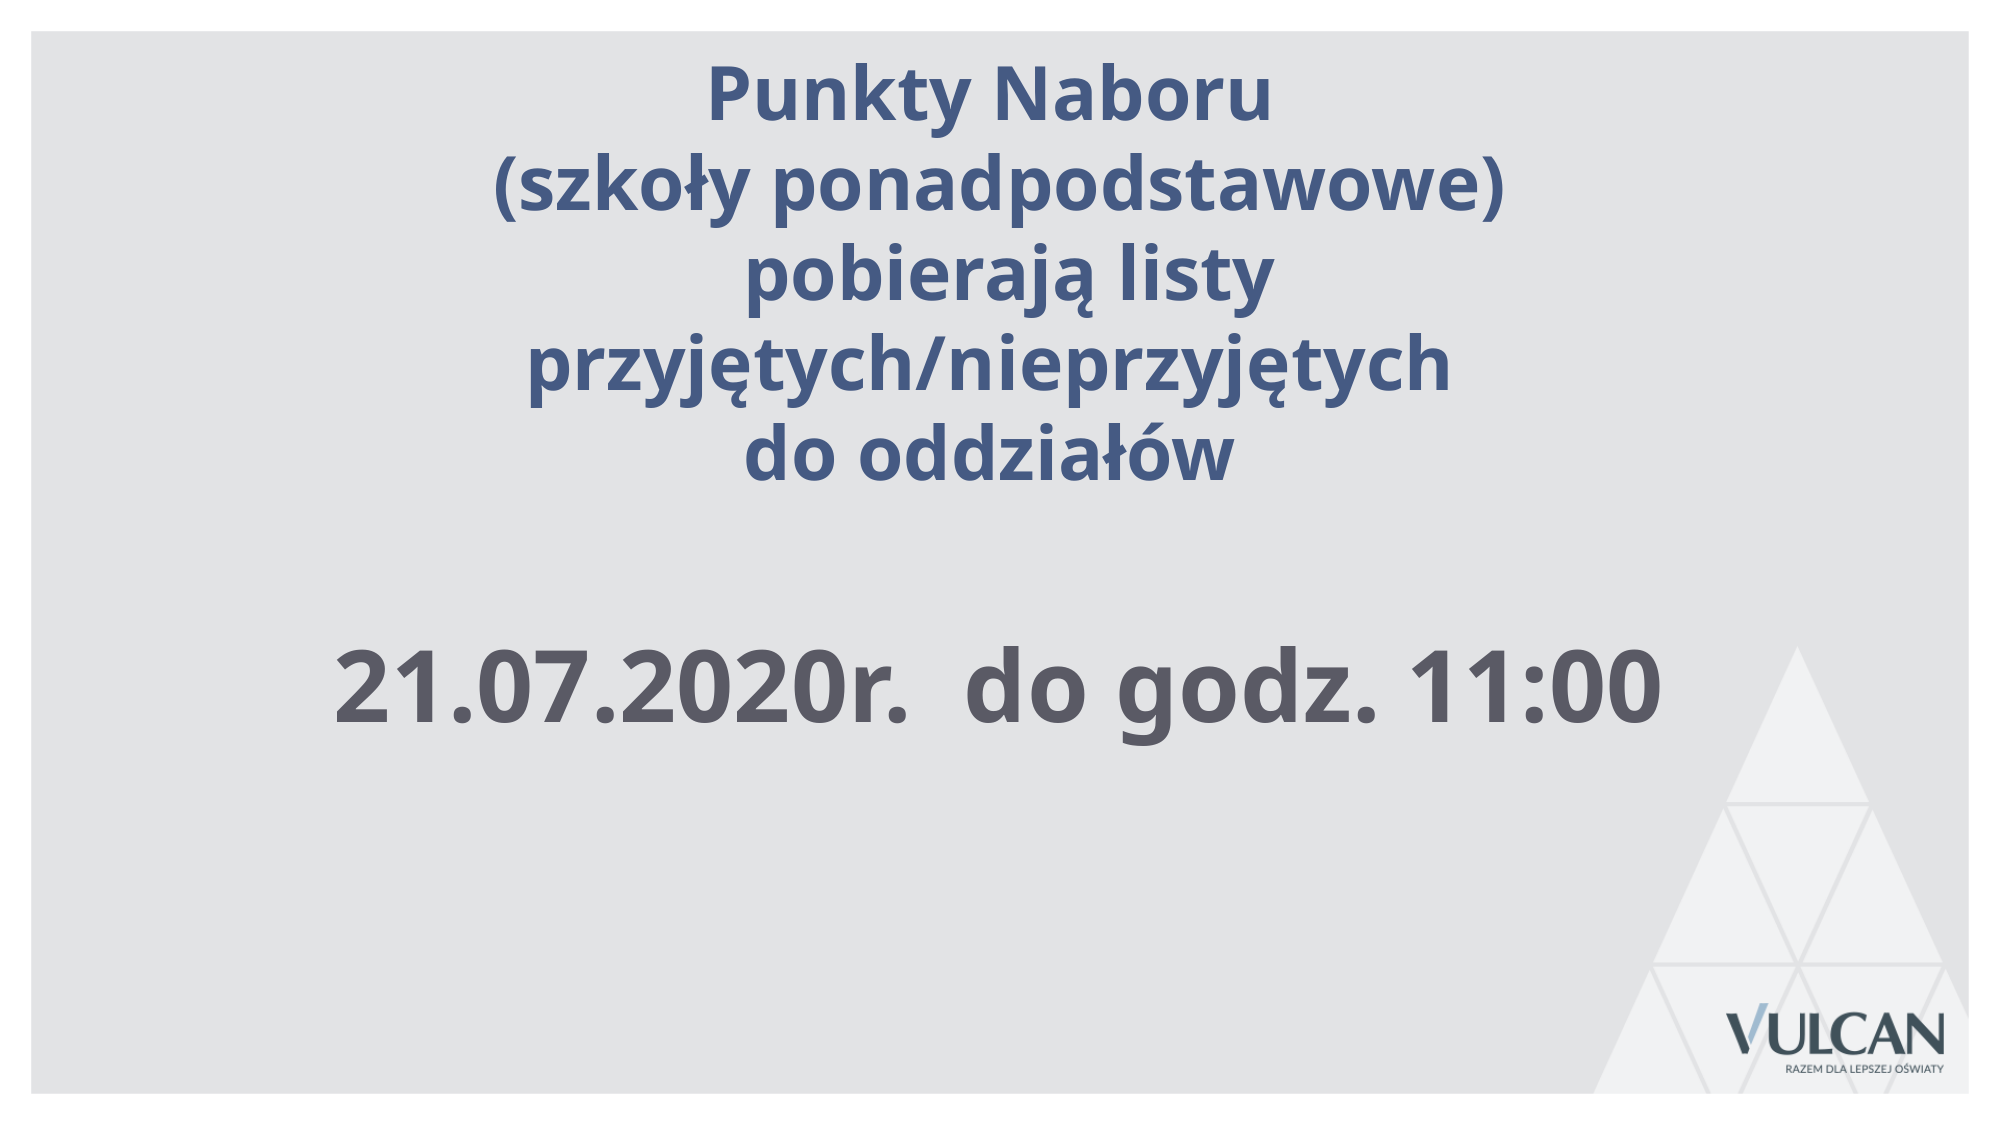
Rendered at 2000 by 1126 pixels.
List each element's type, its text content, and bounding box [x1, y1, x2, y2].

picture [0, 0, 2000, 1125]
text_box Punkty Naboru (szkoły ponadpodstawowe) pobierają listy przyjętych/nieprzyjętych do oddziałów 21.07.2020r. do godz. 11:00 [249, 37, 1750, 374]
